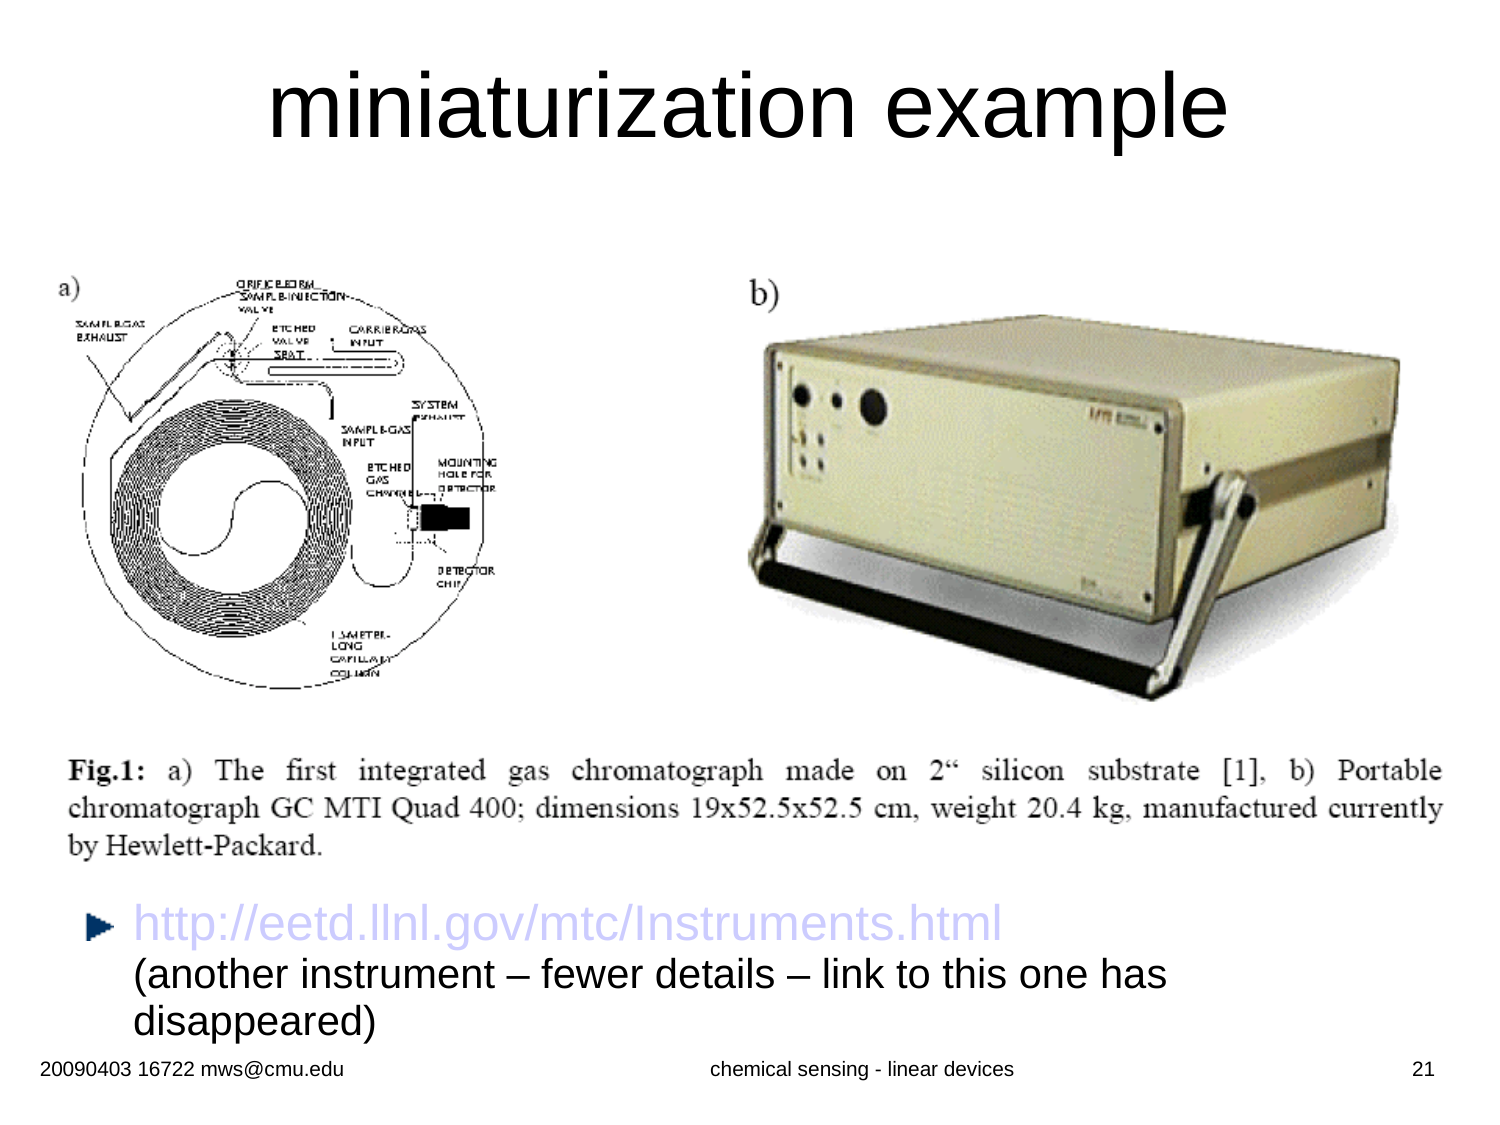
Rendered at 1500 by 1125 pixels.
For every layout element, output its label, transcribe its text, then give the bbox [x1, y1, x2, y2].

list http://eetd.llnl.gov/mtc/Instruments.html (another instrument – fewer details – link to this one has disappeared) [62, 890, 1438, 1064]
picture [37, 199, 1469, 890]
title miniaturization example [112, 43, 1388, 169]
